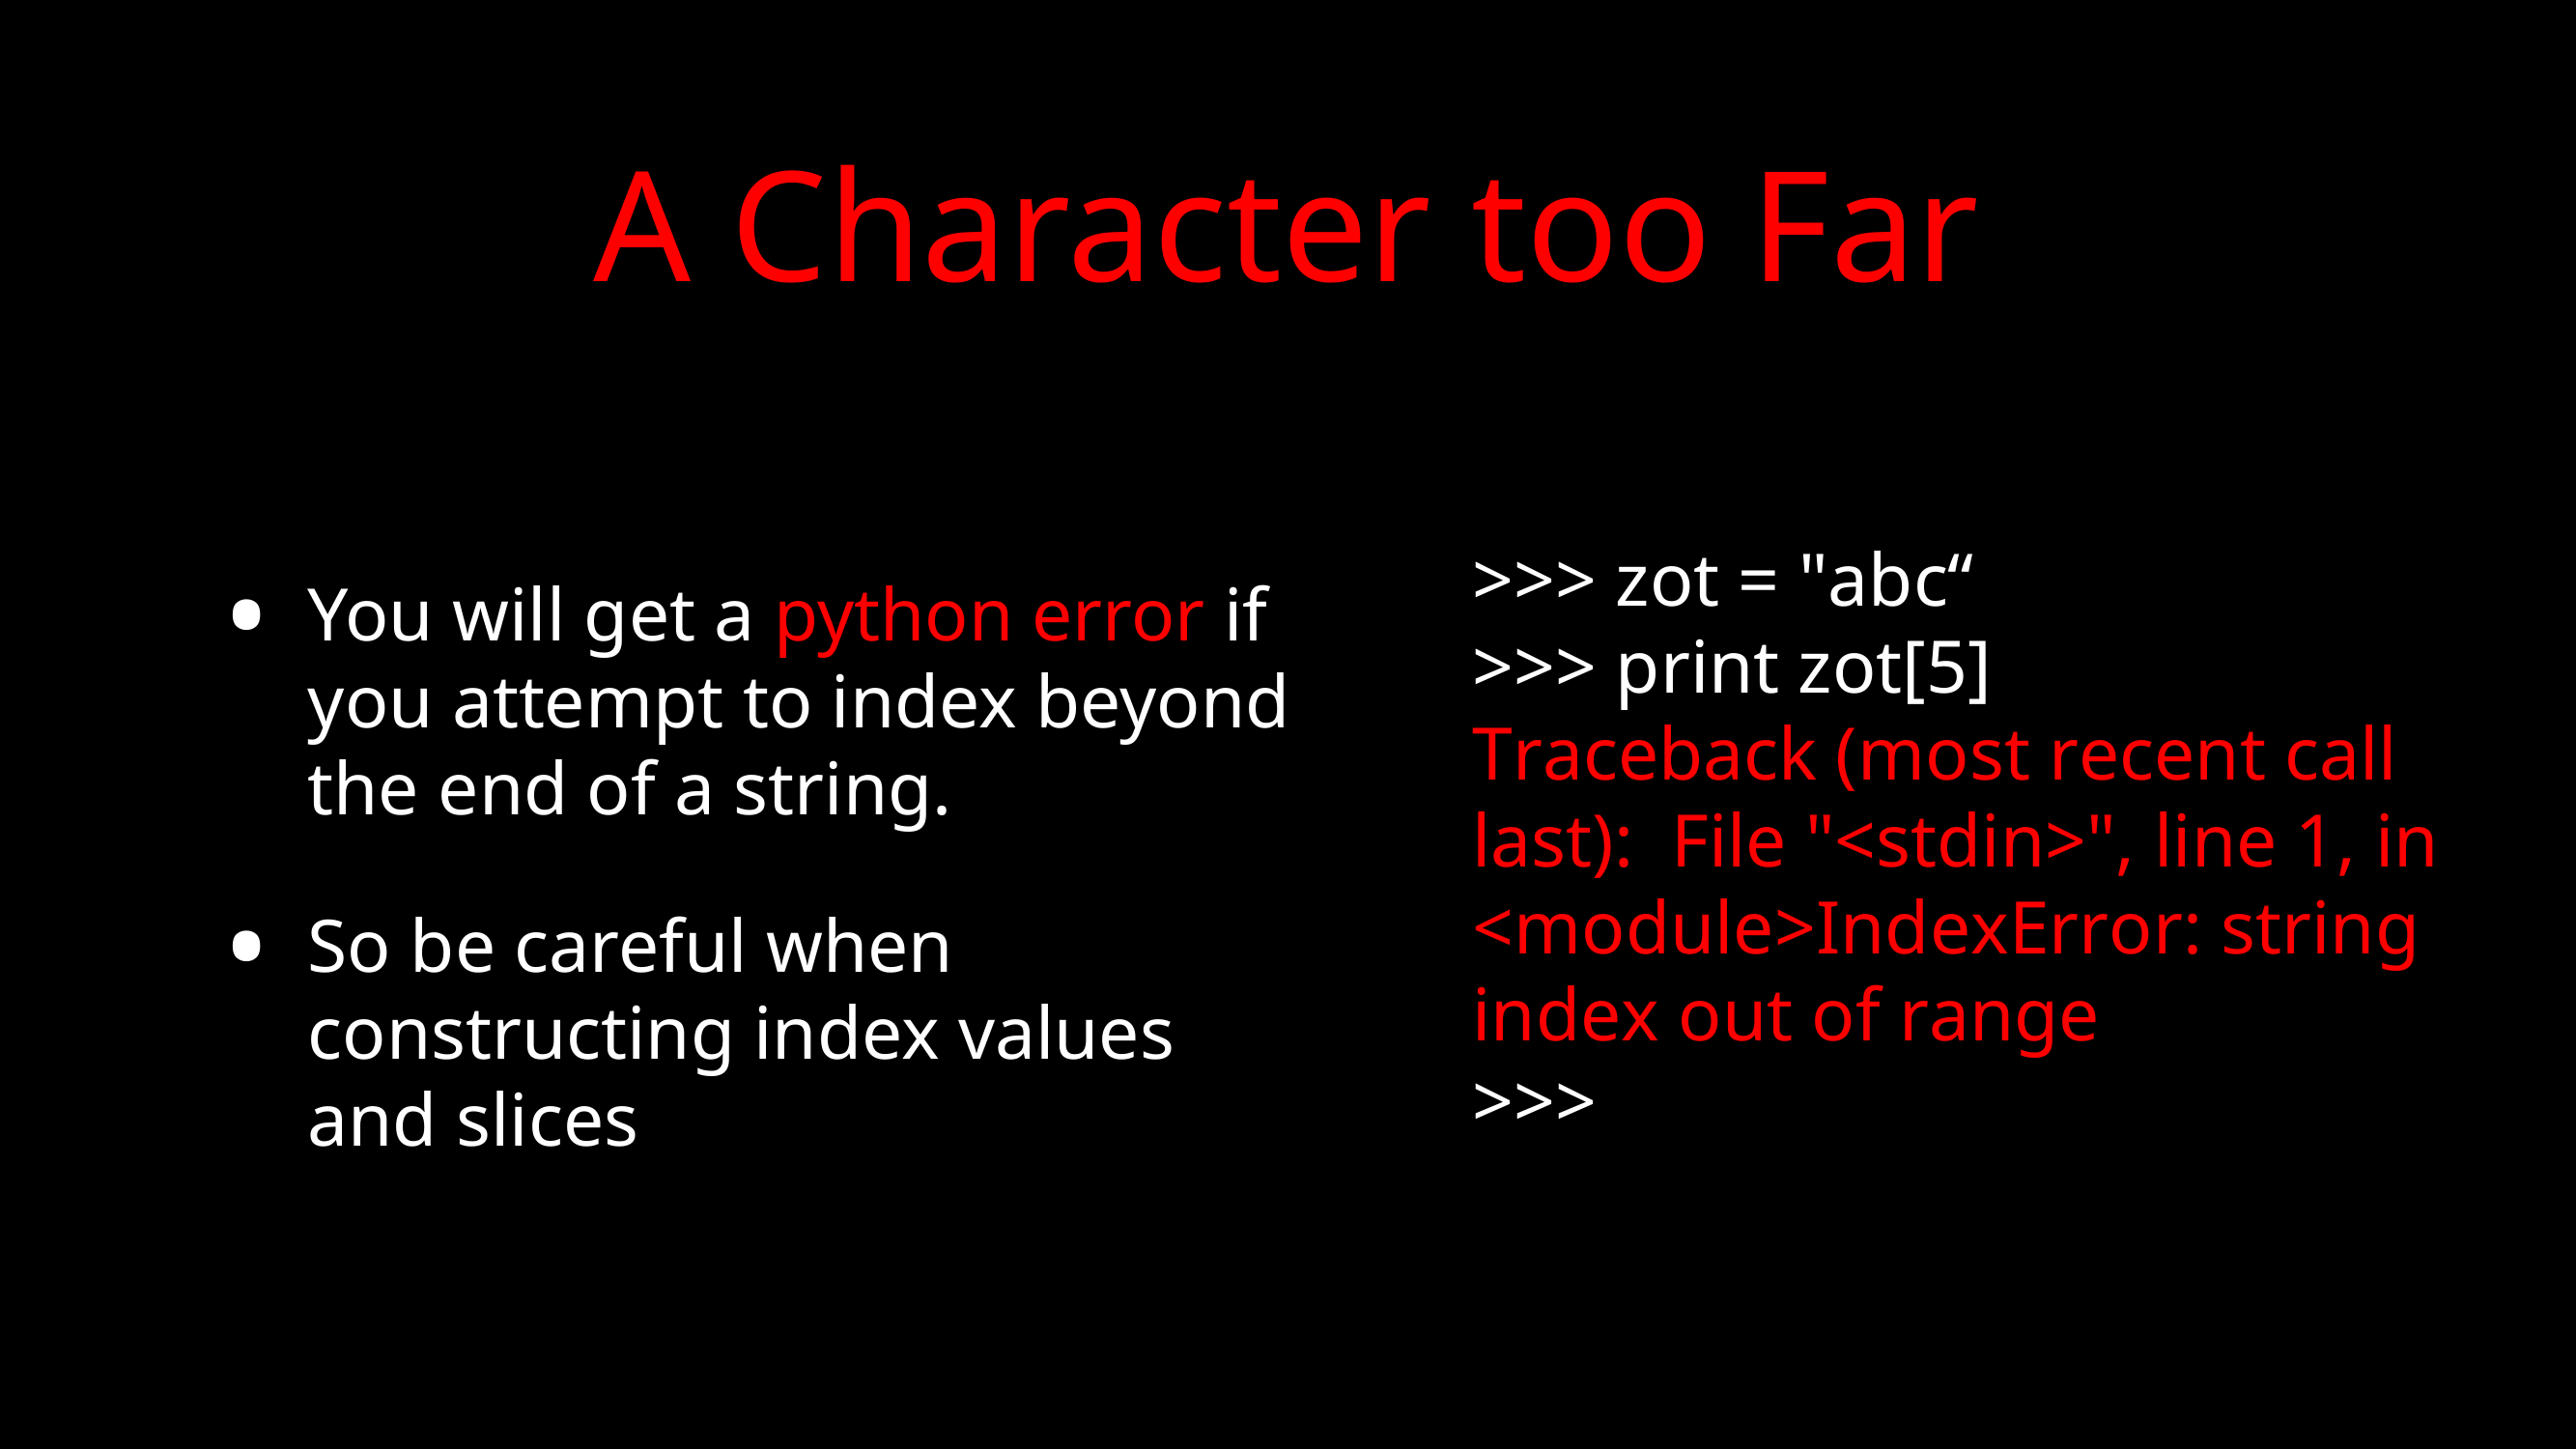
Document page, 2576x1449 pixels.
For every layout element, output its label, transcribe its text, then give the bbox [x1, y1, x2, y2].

list You will get a python error if you attempt to index beyond the end of a string. So be careful when constructing index values and slices [183, 412, 1318, 1317]
title A Character too Far [183, 38, 2392, 403]
text_box >>> zot = "abc“ >>> print zot[5] Traceback (most recent call last): File "<stdin>", line 1, in <module>IndexError: string index out of range >>> [1472, 541, 2558, 1135]
